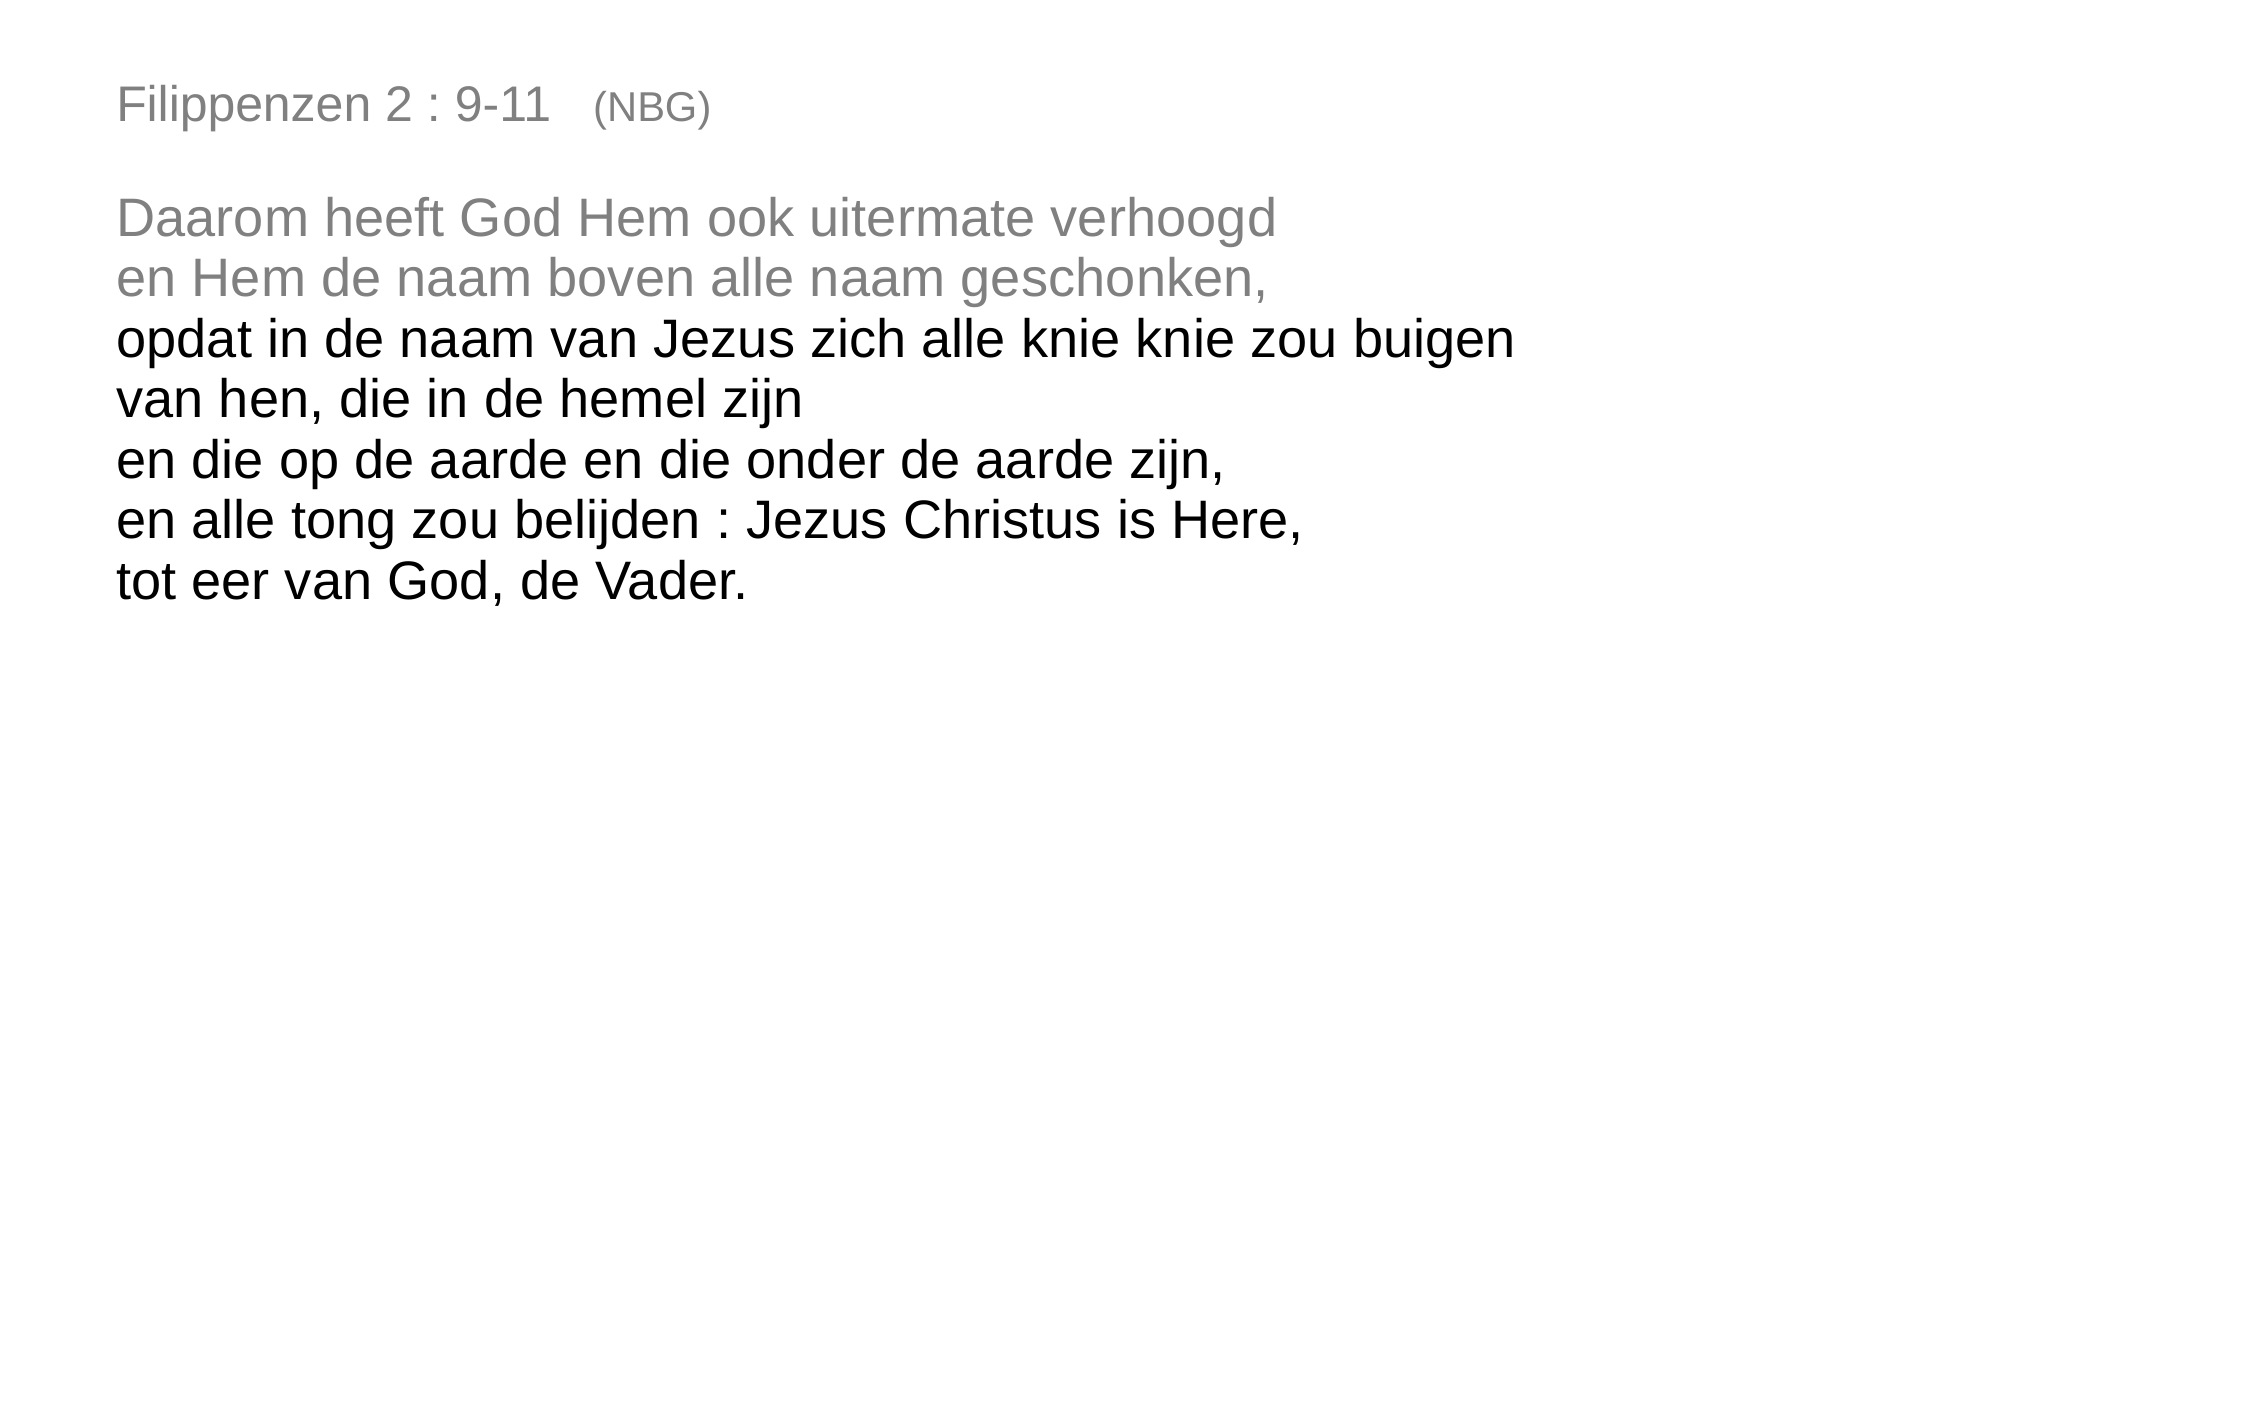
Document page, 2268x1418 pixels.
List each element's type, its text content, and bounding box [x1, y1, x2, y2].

text_box Filippenzen 2 : 9-11 (NBG) Daarom heeft God Hem ook uitermate verhoogd en Hem de naam boven alle naam geschonken, opdat in de naam van Jezus zich alle knie knie zou buigen van hen, die in de hemel zijn en die op de aarde en die onder de aarde zijn, en alle tong zou belijden : Jezus Christus is Here, tot eer van God, de Vader. [101, 68, 2112, 645]
